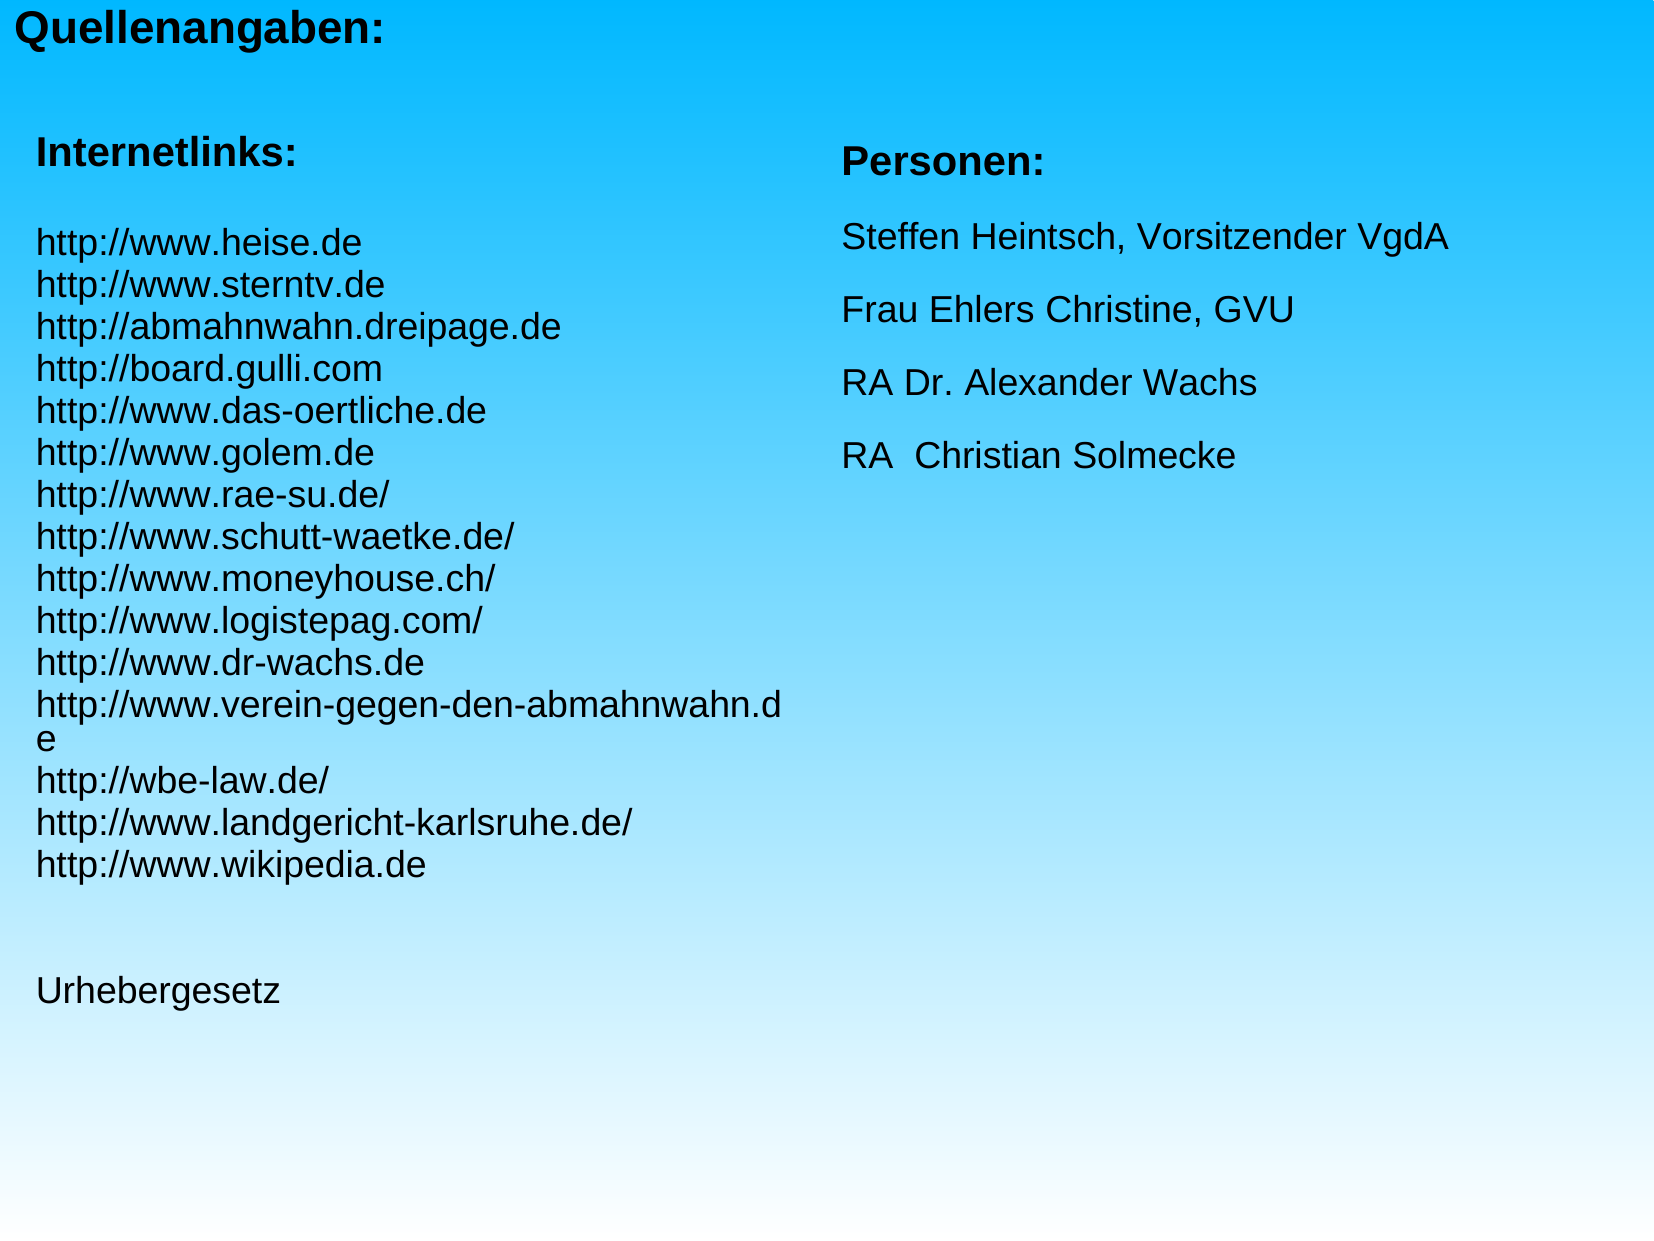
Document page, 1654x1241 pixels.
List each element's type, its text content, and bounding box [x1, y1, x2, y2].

text_box Quellenangaben: [0, 0, 443, 68]
text_box Personen: Steffen Heintsch, Vorsitzender VgdA Frau Ehlers Christine, GVU RA Dr. Alexander Wachs RA Christian Solmecke [826, 135, 1654, 703]
text_box Internetlinks: http://www.heise.de http://www.sterntv.de http://abmahnwahn.dreipage.de http://board.gulli.com http://www.das-oertliche.de http://www.golem.de http://www.rae-su.de/ http://www.schutt-waetke.de/ http://www.moneyhouse.ch/ http://www.logistepag.com/ http://www.dr-wachs.de http://www.verein-gegen-den-abmahnwahn.de http://wbe-law.de/ http://www.landgericht-karlsruhe.de/ http://www.wikipedia.de Urhebergesetz [21, 121, 813, 857]
